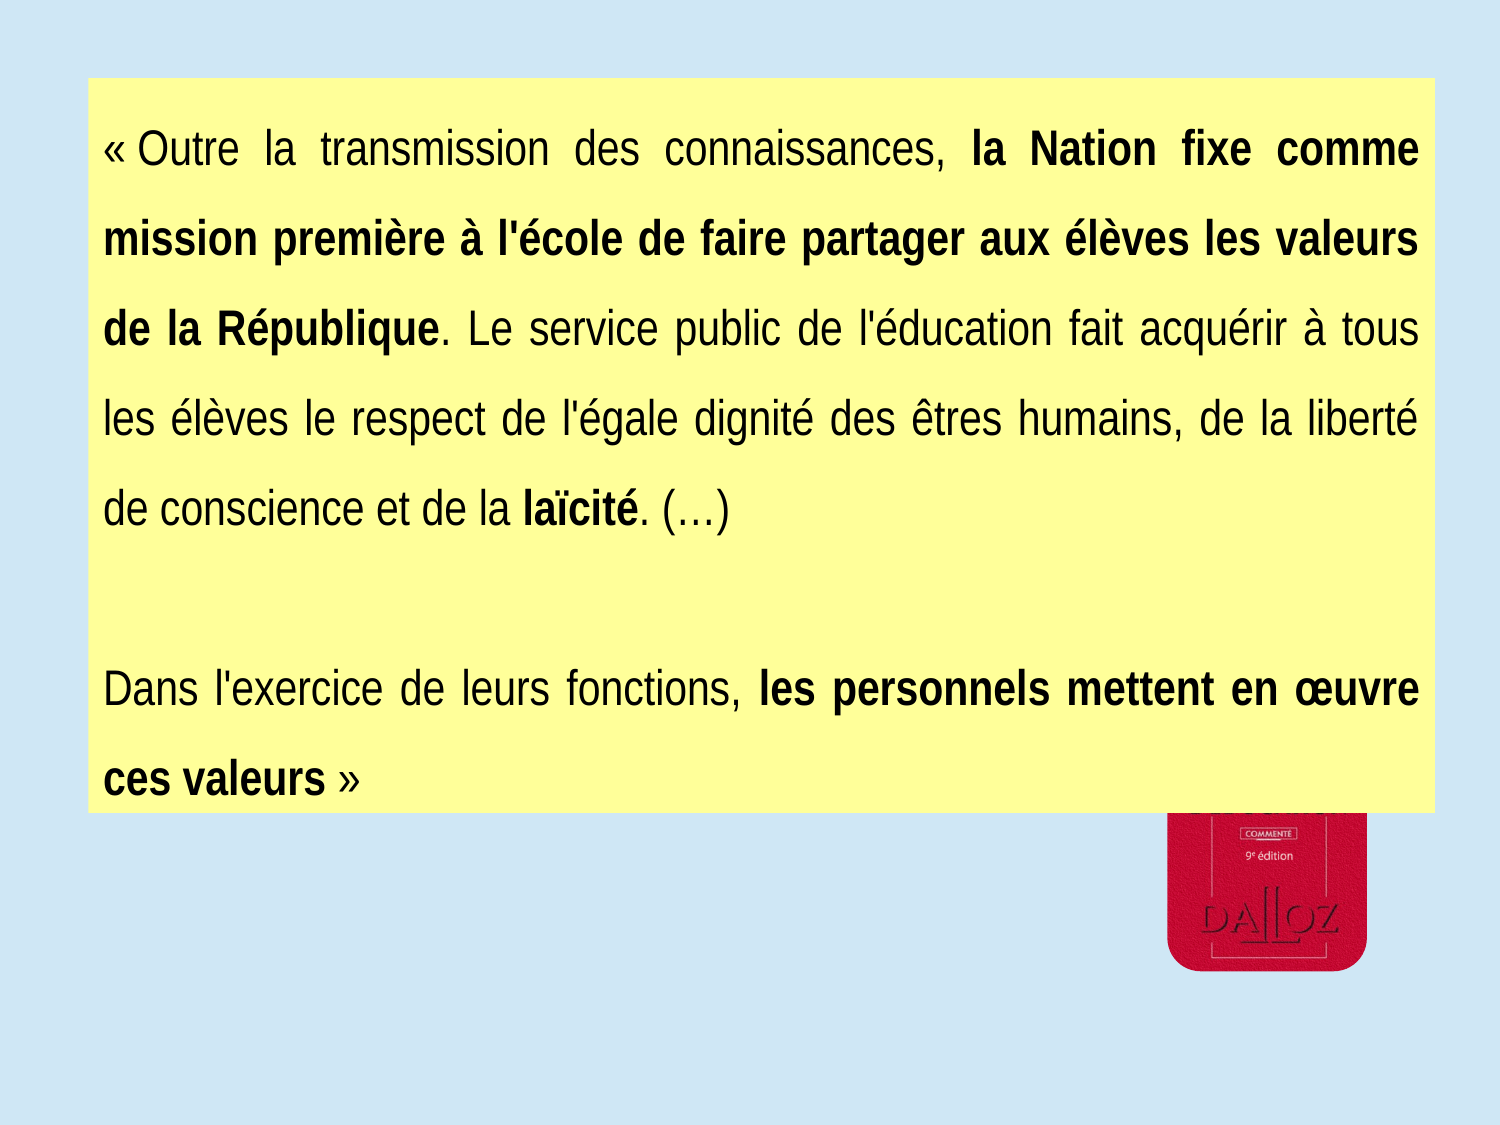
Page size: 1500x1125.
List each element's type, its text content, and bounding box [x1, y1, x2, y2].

text_box « Outre la transmission des connaissances, la Nation fixe comme mission première à l'école de faire partager aux élèves les valeurs de la République. Le service public de l'éducation fait acquérir à tous les élèves le respect de l'égale dignité des êtres humains, de la liberté de conscience et de la laïcité. (…) Dans l'exercice de leurs fonctions, les personnels mettent en œuvre ces valeurs » [88, 78, 1435, 813]
text_box [1167, 813, 1367, 972]
